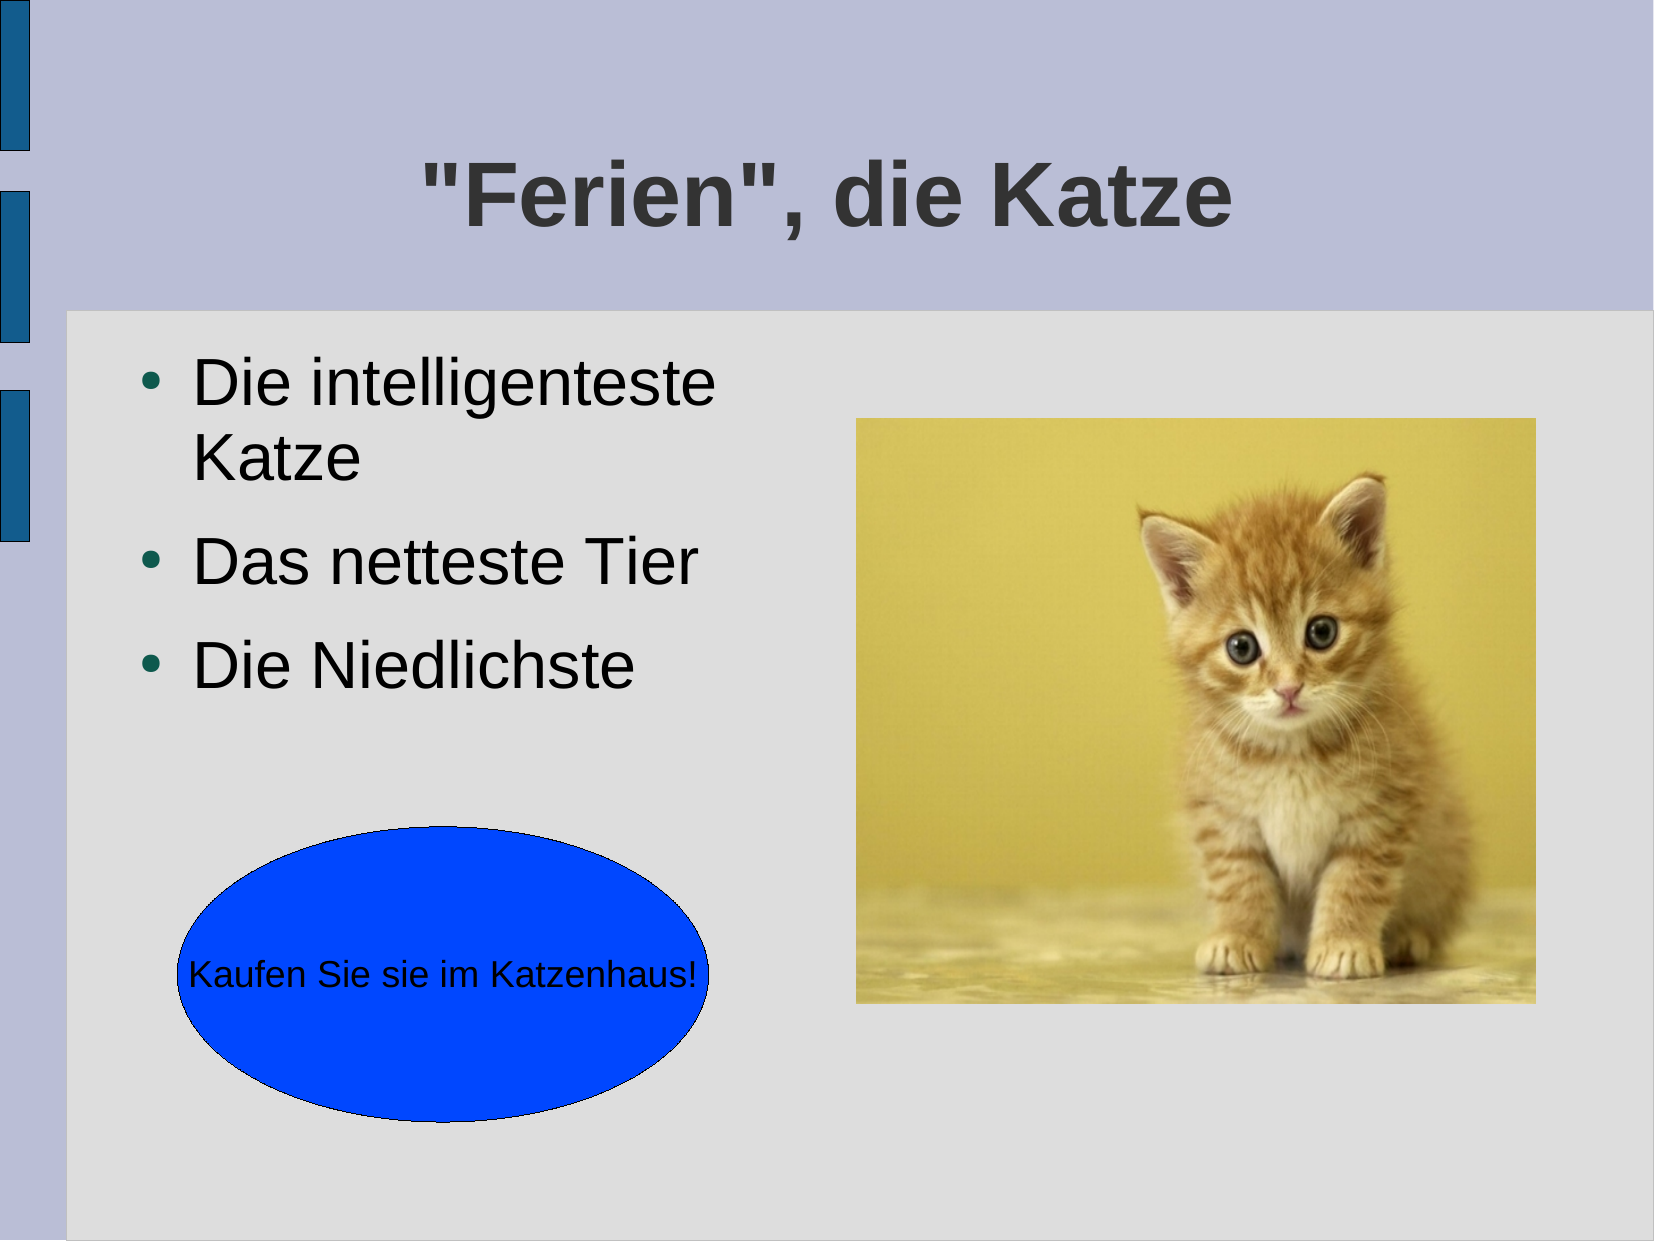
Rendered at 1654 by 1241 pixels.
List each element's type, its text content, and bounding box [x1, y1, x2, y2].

text_box Kaufen Sie sie im Katzenhaus! [177, 826, 709, 1123]
list Die intelligenteste Katze Das netteste Tier Die Niedlichste [121, 344, 811, 1112]
picture [845, 344, 1536, 1127]
title "Ferien", die Katze [121, 98, 1534, 291]
